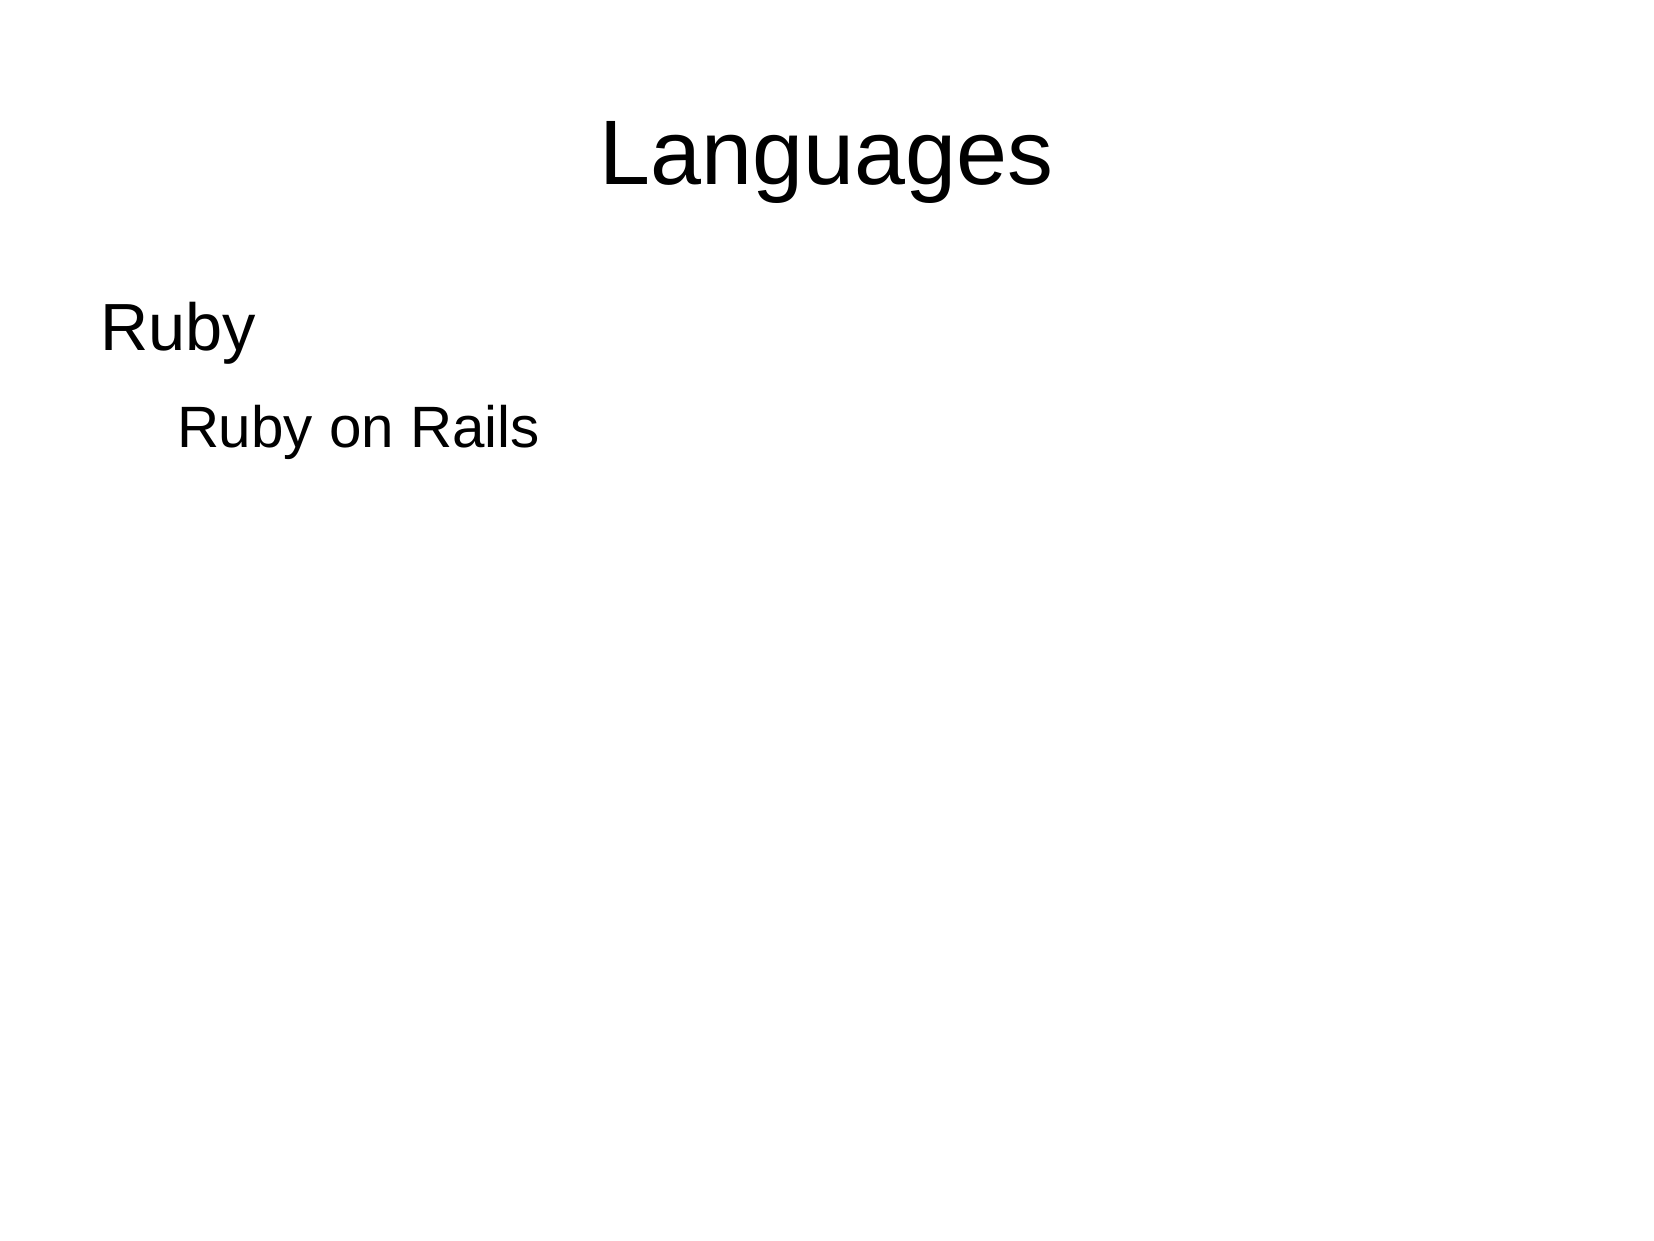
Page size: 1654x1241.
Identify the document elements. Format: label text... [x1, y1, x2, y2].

title Languages [82, 56, 1571, 250]
list Ruby Ruby on Rails [82, 290, 1571, 1094]
